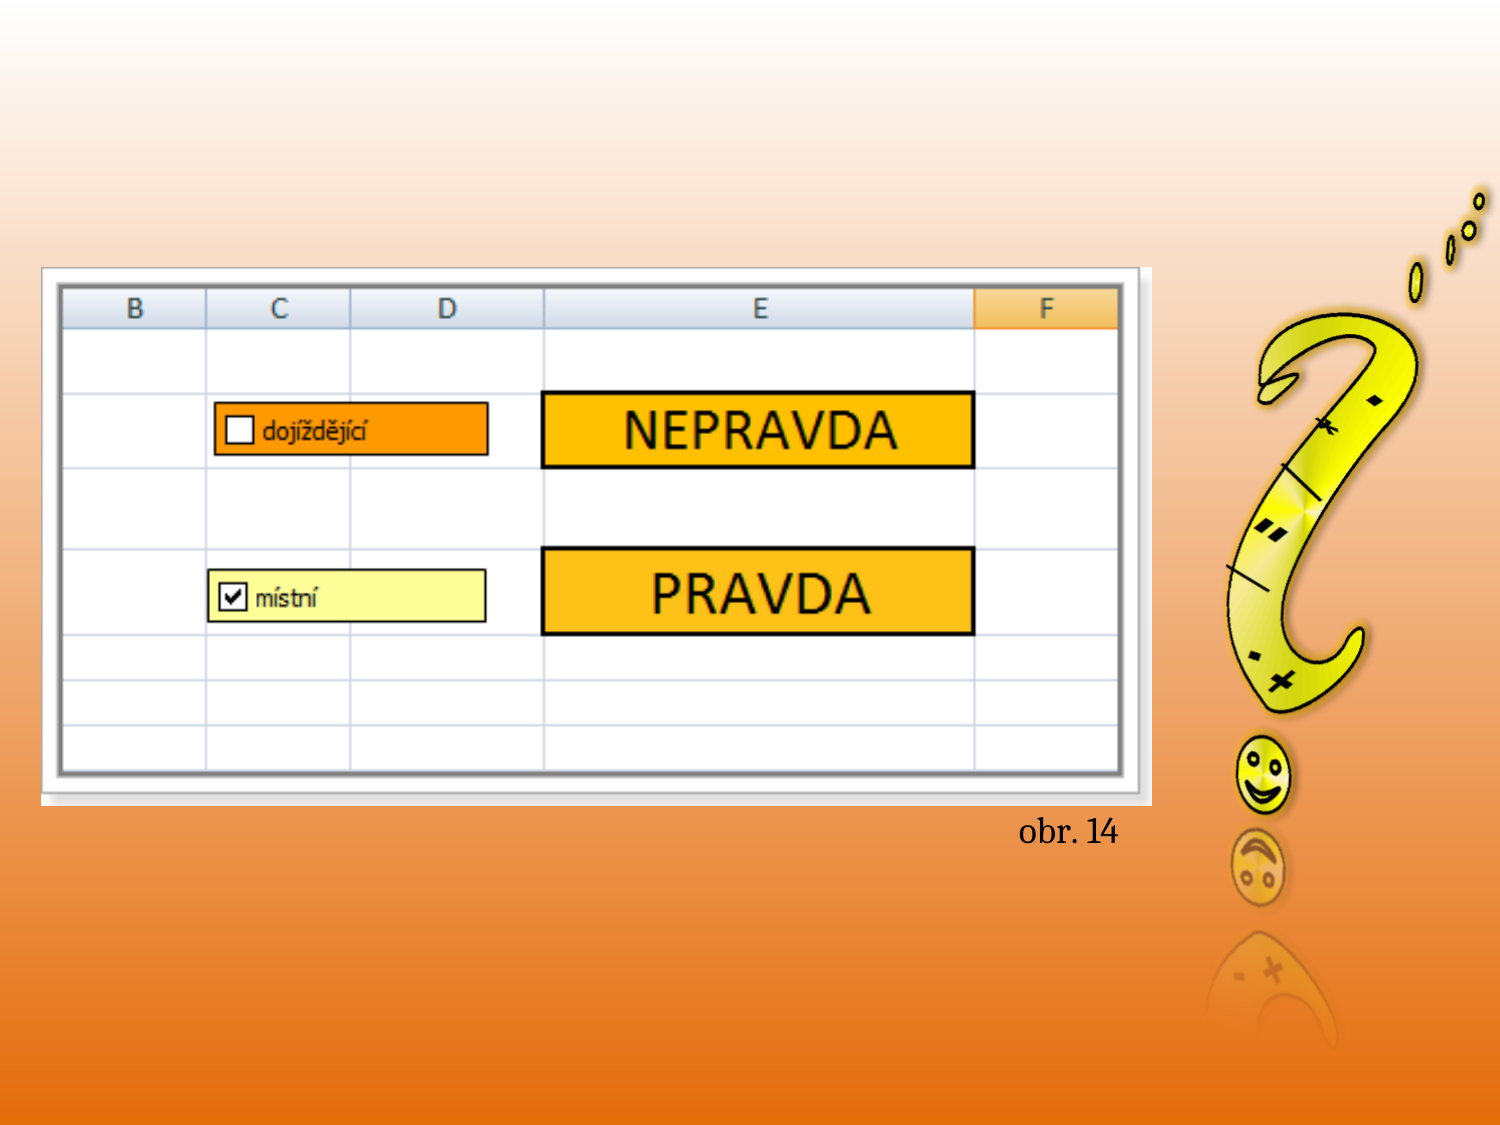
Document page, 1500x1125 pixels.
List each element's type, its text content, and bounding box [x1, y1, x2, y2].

text_box obr. 14 [1003, 806, 1134, 860]
picture [1171, 160, 1500, 1125]
picture [41, 267, 1152, 806]
